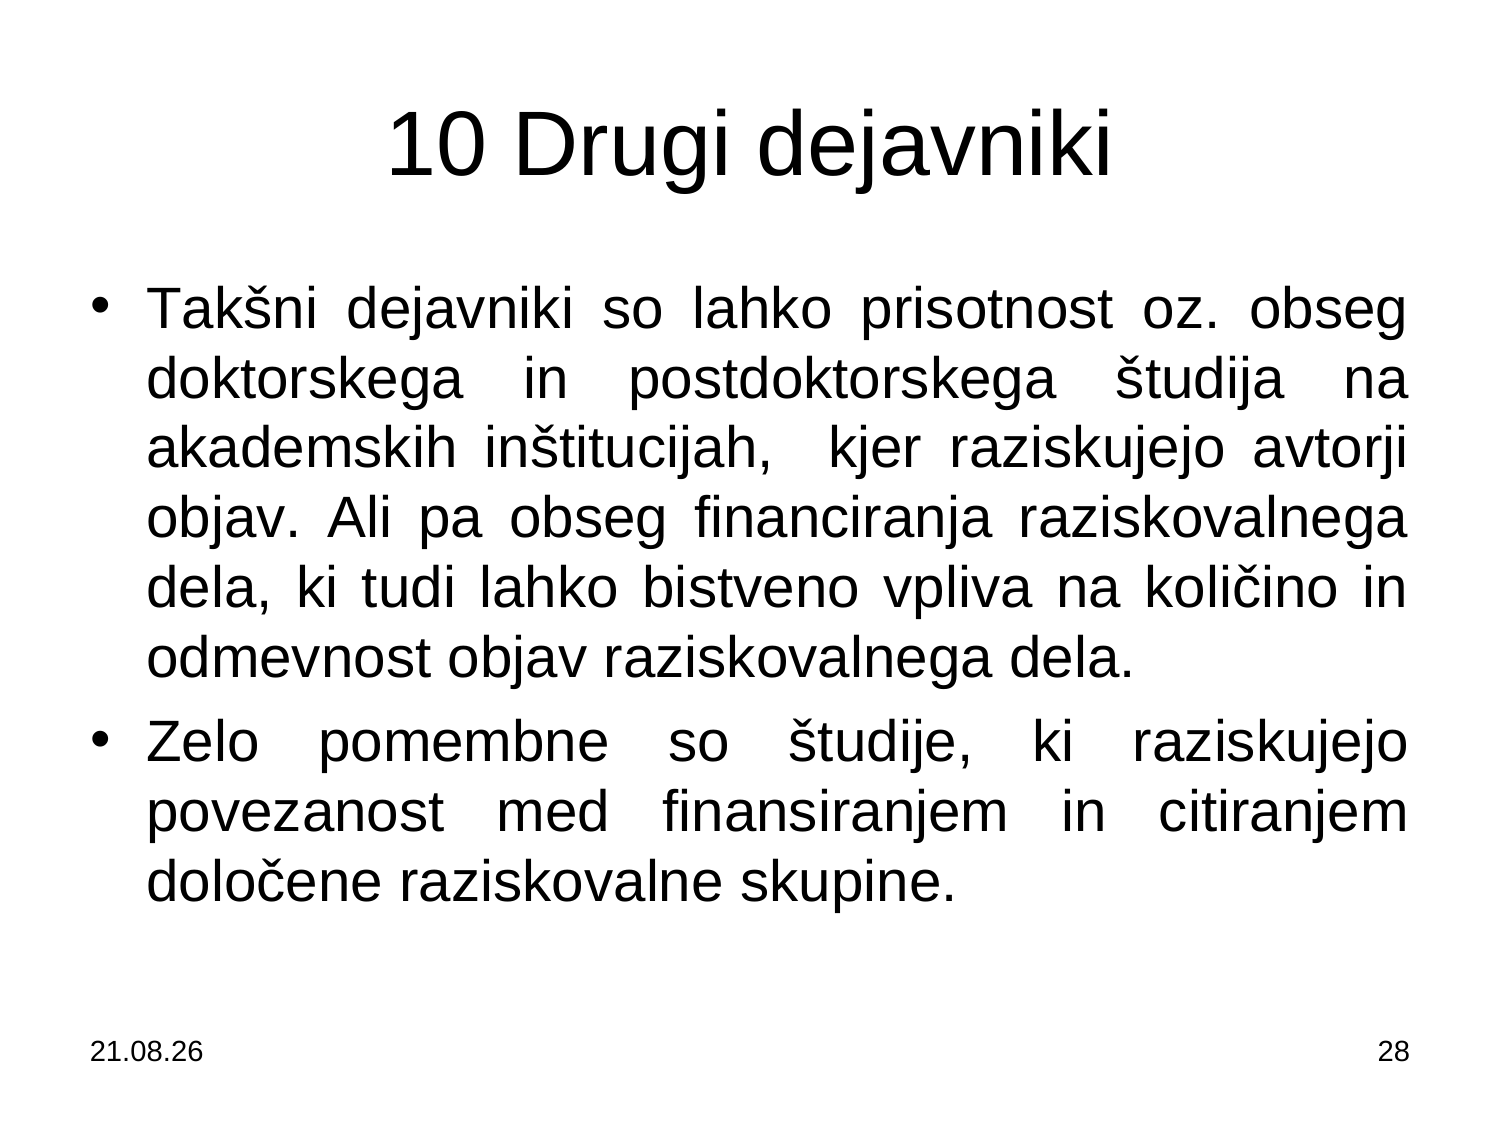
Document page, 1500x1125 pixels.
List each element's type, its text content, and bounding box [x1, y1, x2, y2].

title 10 Drugi dejavniki [75, 45, 1426, 233]
text_box 05.11.14 [74, 1024, 426, 1103]
list Takšni dejavniki so lahko prisotnost oz. obseg doktorskega in postdoktorskega študija na akademskih inštitucijah, kjer raziskujejo avtorji objav. Ali pa obseg financiranja raziskovalnega dela, ki tudi lahko bistveno vpliva na količino in odmevnost objav raziskovalnega dela. Zelo pomembne so študije, ki raziskujejo povezanost med finansiranjem in citiranjem določene raziskovalne skupine. [75, 262, 1426, 1006]
text_box <number> [1074, 1024, 1426, 1103]
